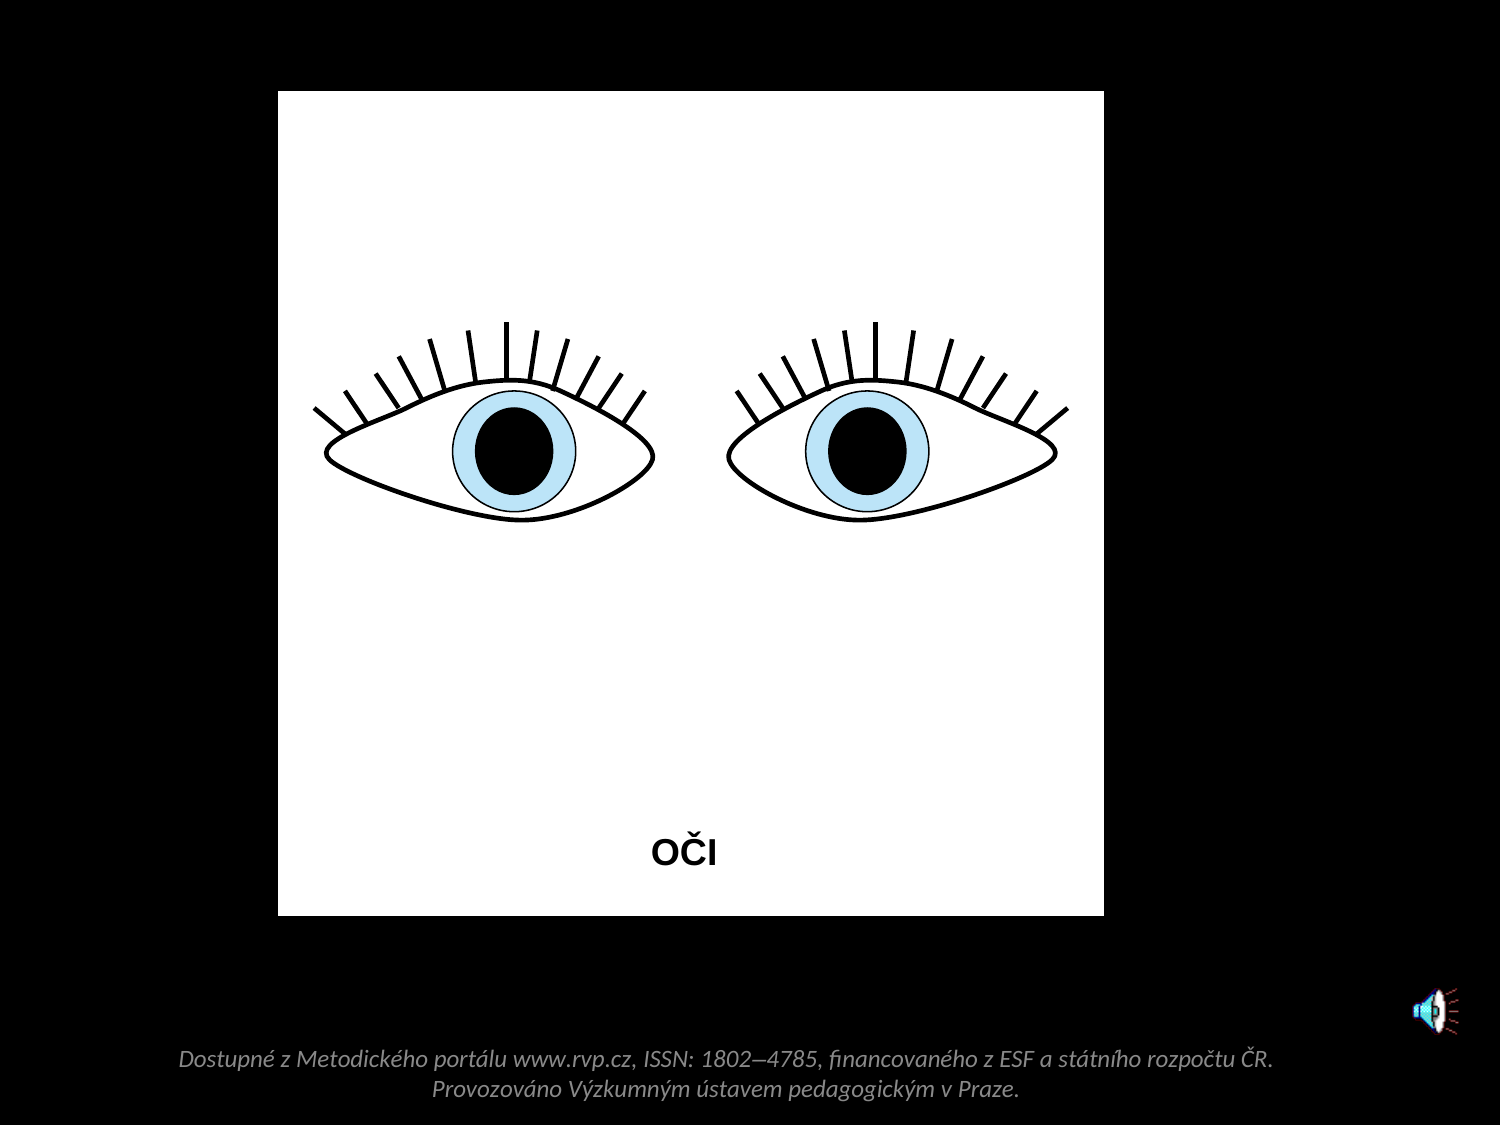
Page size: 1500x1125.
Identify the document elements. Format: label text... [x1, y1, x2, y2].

text_box OČI [636, 820, 733, 881]
text_box [277, 90, 1105, 917]
text_box Dostupné z Metodického portálu www.rvp.cz, ISSN: 1802–4785, financovaného z ESF a státního rozpočtu ČR. Provozováno Výzkumným ústavem pedagogickým v Praze. [105, 1042, 1348, 1103]
picture [1411, 987, 1462, 1038]
